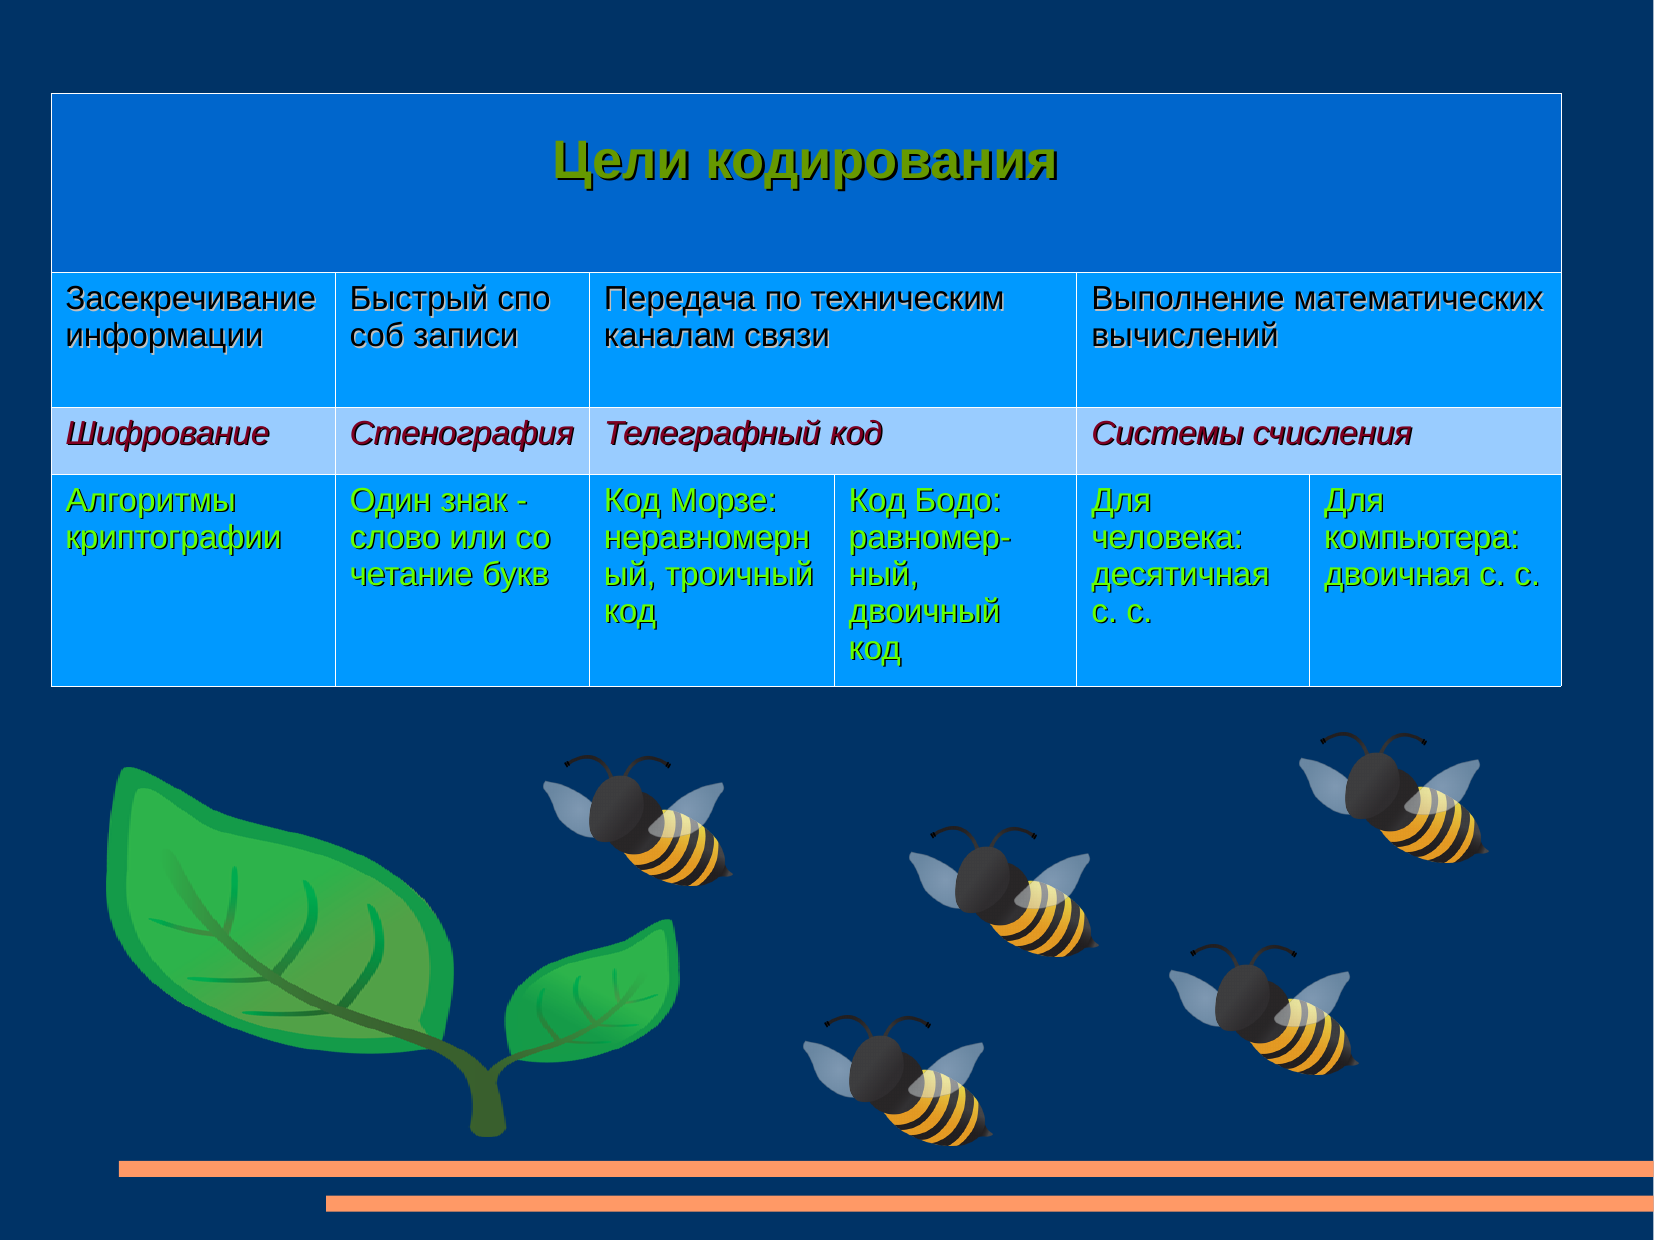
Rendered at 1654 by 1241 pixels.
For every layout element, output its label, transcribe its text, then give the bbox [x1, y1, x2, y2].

table_cell Код Морзе: неравномерный, троичный код [590, 475, 834, 686]
picture [1299, 732, 1489, 863]
table_cell Засекречивание информации [52, 273, 335, 407]
table_cell Телеграфный код [590, 408, 1076, 474]
table_cell Для человека: десятичная с. с. [1077, 475, 1309, 686]
picture [1169, 944, 1359, 1075]
table_cell Передача по техническим каналам связи [590, 273, 1076, 407]
table_cell Для компьютера: двоичная с. с. [1310, 475, 1561, 686]
picture [106, 755, 733, 1137]
table_cell Код Бодо: равномер-ный, двоичный код [835, 475, 1076, 686]
table_cell Стенография [336, 408, 589, 474]
table_cell Алгоритмы криптографии [52, 475, 335, 686]
picture [803, 1015, 993, 1146]
table_cell Выполнение математических вычислений [1077, 273, 1561, 407]
table_cell Системы счисления [1077, 408, 1561, 474]
table_cell Шифрование [52, 408, 335, 474]
table_header Цели кодирования [52, 94, 1561, 272]
picture [909, 826, 1099, 957]
table_cell Быстрый спо­соб записи [336, 273, 589, 407]
table_cell Один знак - слово или со­четание букв [336, 475, 589, 686]
